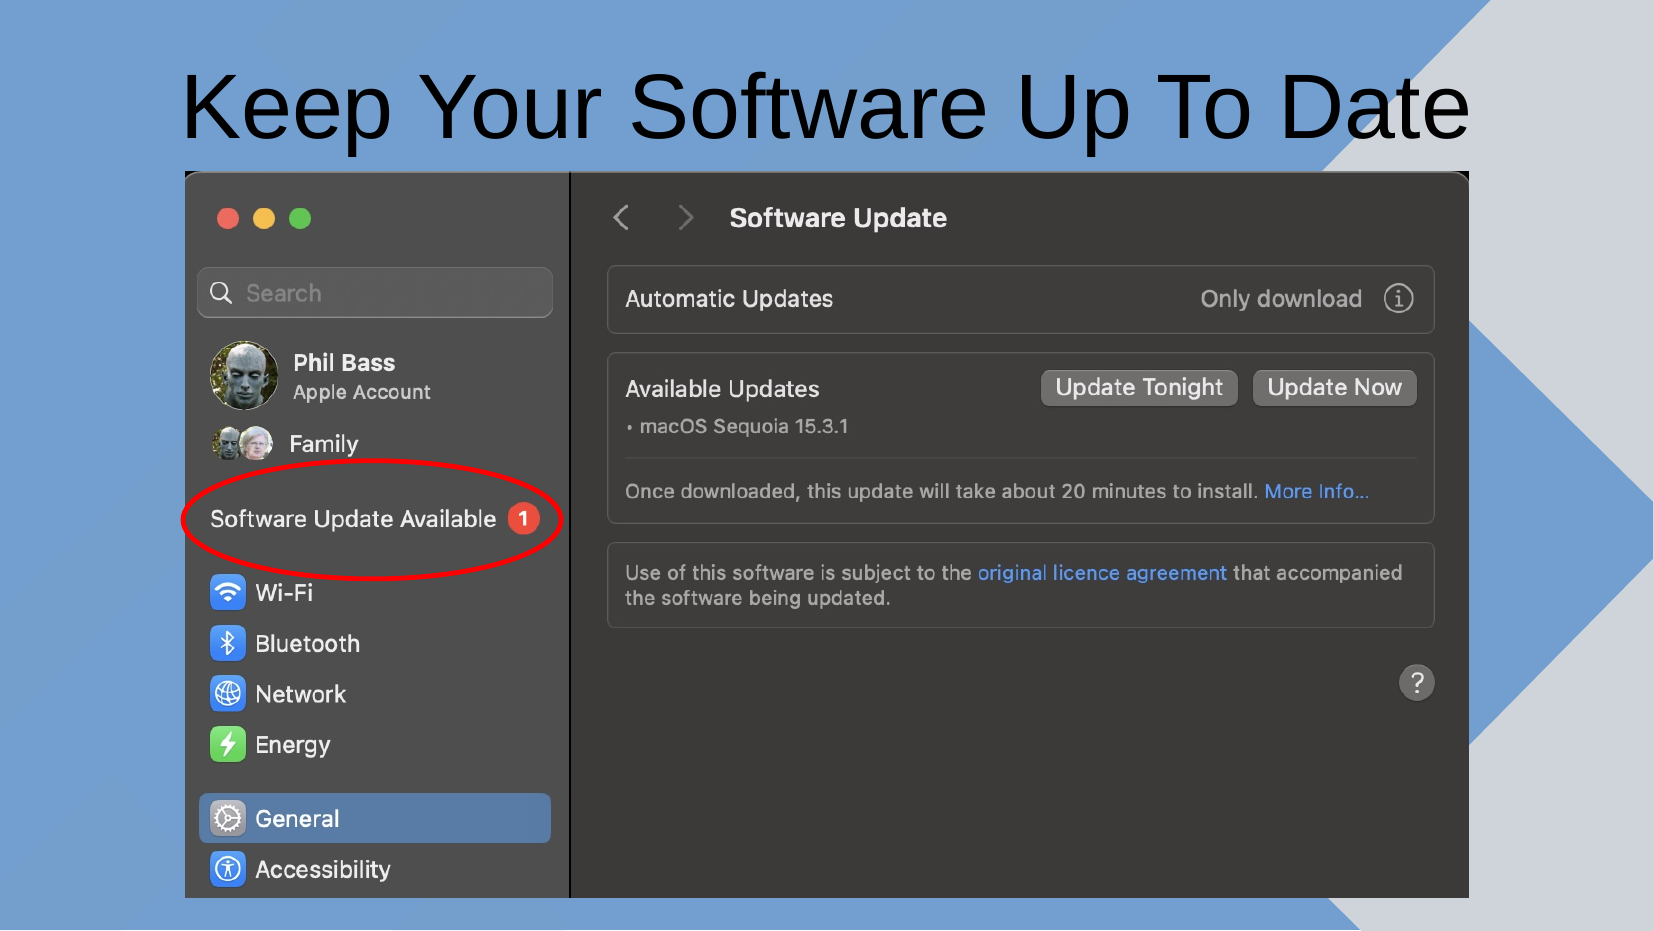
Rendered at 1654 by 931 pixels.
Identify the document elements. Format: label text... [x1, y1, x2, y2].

picture [185, 171, 1469, 898]
picture [186, 464, 558, 576]
title Keep Your Software Up To Date [82, 29, 1571, 185]
